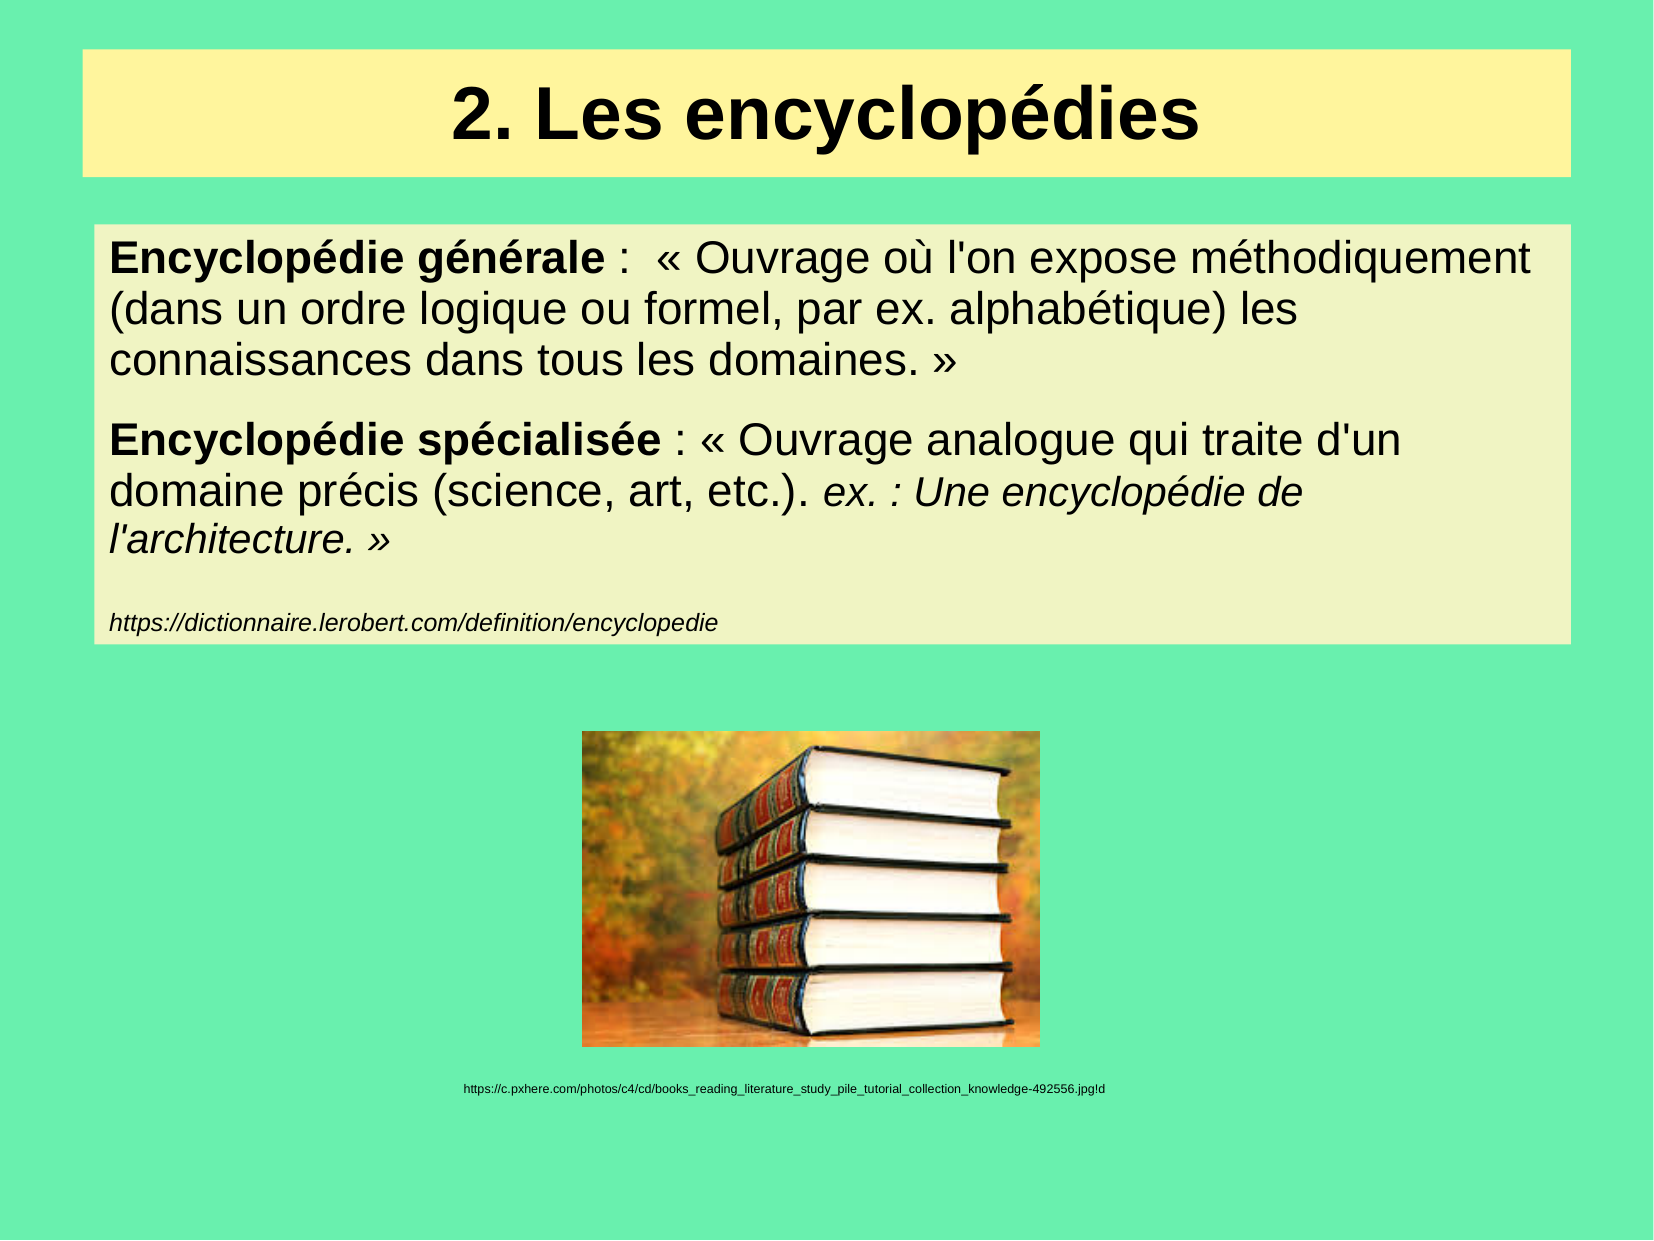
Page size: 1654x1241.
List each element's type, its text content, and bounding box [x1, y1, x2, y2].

text_box https://c.pxhere.com/photos/c4/cd/books_reading_literature_study_pile_tutorial_collection_knowledge-492556.jpg!d [448, 1074, 1182, 1104]
text_box Encyclopédie générale : « Ouvrage où l'on expose méthodiquement (dans un ordre logique ou formel, par ex. alphabétique) les connaissances dans tous les domaines. » Encyclopédie spécialisée : « Ouvrage analogue qui traite d'un domaine précis (science, art, etc.). ex. : Une encyclopédie de l'architecture. » https://dictionnaire.lerobert.com/definition/encyclopedie [94, 224, 1571, 645]
title 2. Les encyclopédies [82, 49, 1571, 178]
picture [582, 731, 1040, 1047]
